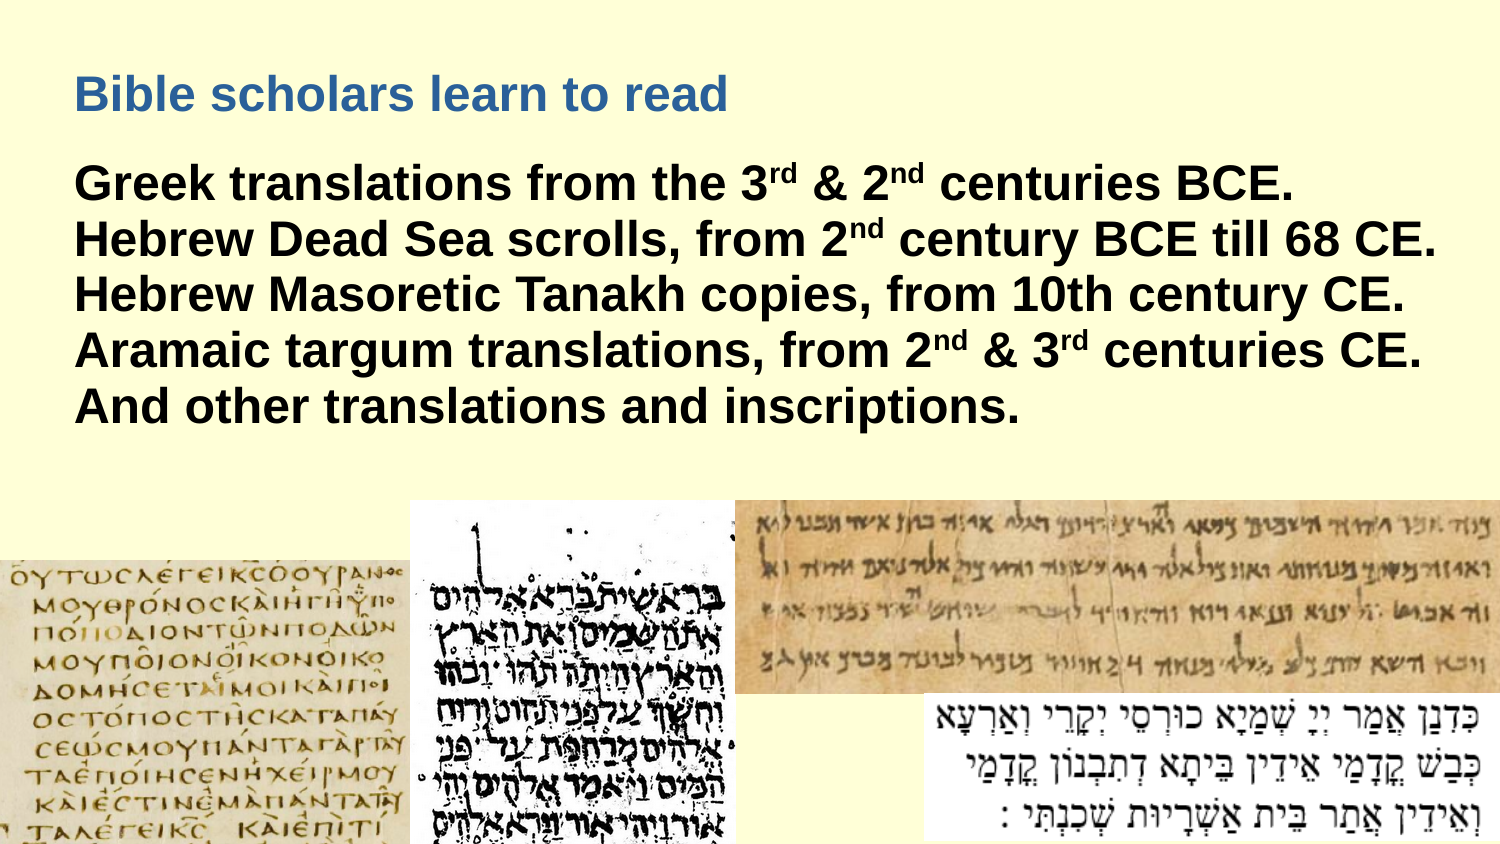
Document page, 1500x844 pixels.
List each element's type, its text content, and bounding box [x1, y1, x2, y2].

picture [0, 500, 1500, 844]
text_box Greek translations from the 3rd & 2nd centuries BCE. Hebrew Dead Sea scrolls, from 2nd century BCE till 68 CE. Hebrew Masoretic Tanakh copies, from 10th century CE. Aramaic targum translations, from 2nd & 3rd centuries CE. And other translations and inscriptions. [59, 147, 1500, 442]
text_box Bible scholars learn to read [59, 59, 1359, 130]
